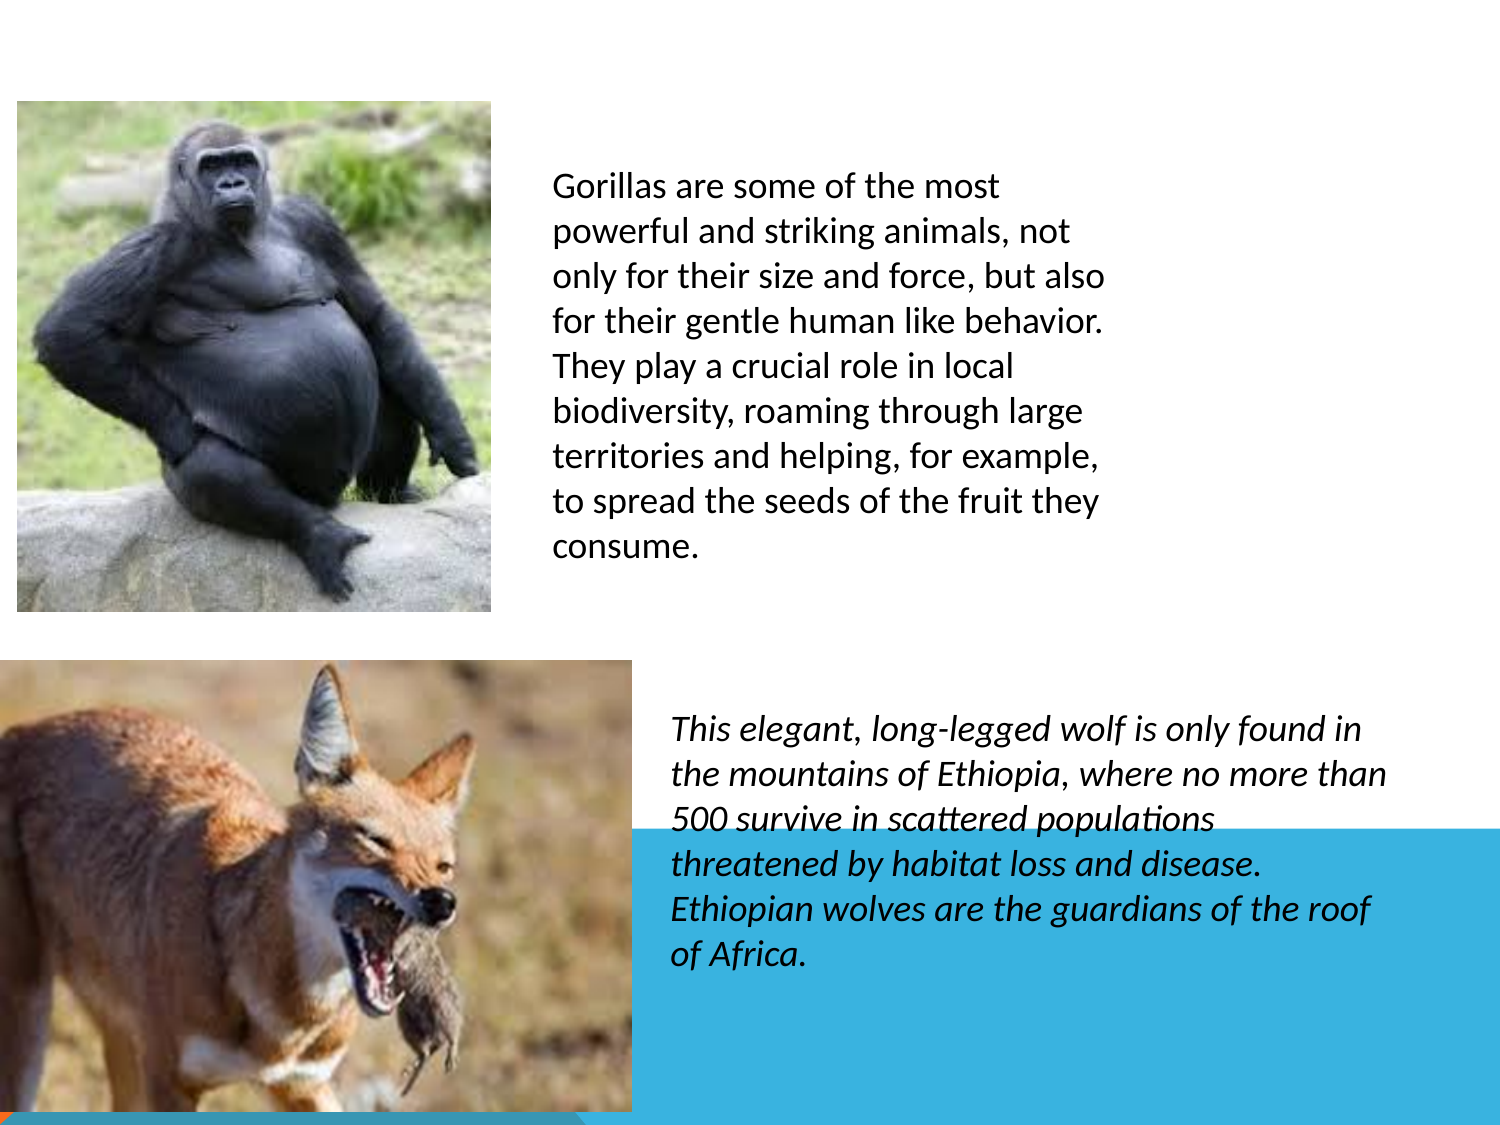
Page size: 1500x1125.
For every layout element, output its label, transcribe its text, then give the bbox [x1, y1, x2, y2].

text_box Gorillas are some of the most powerful and striking animals, not only for their size and force, but also for their gentle human like behavior. They play a crucial role in local biodiversity, roaming through large territories and helping, for example, to spread the seeds of the fruit they consume. [537, 154, 1152, 574]
text_box This elegant, long-legged wolf is only found in the mountains of Ethiopia, where no more than 500 survive in scattered populations threatened by habitat loss and disease. Ethiopian wolves are the guardians of the roof of Africa. [656, 697, 1406, 982]
picture [0, 660, 632, 1112]
picture [17, 101, 491, 612]
